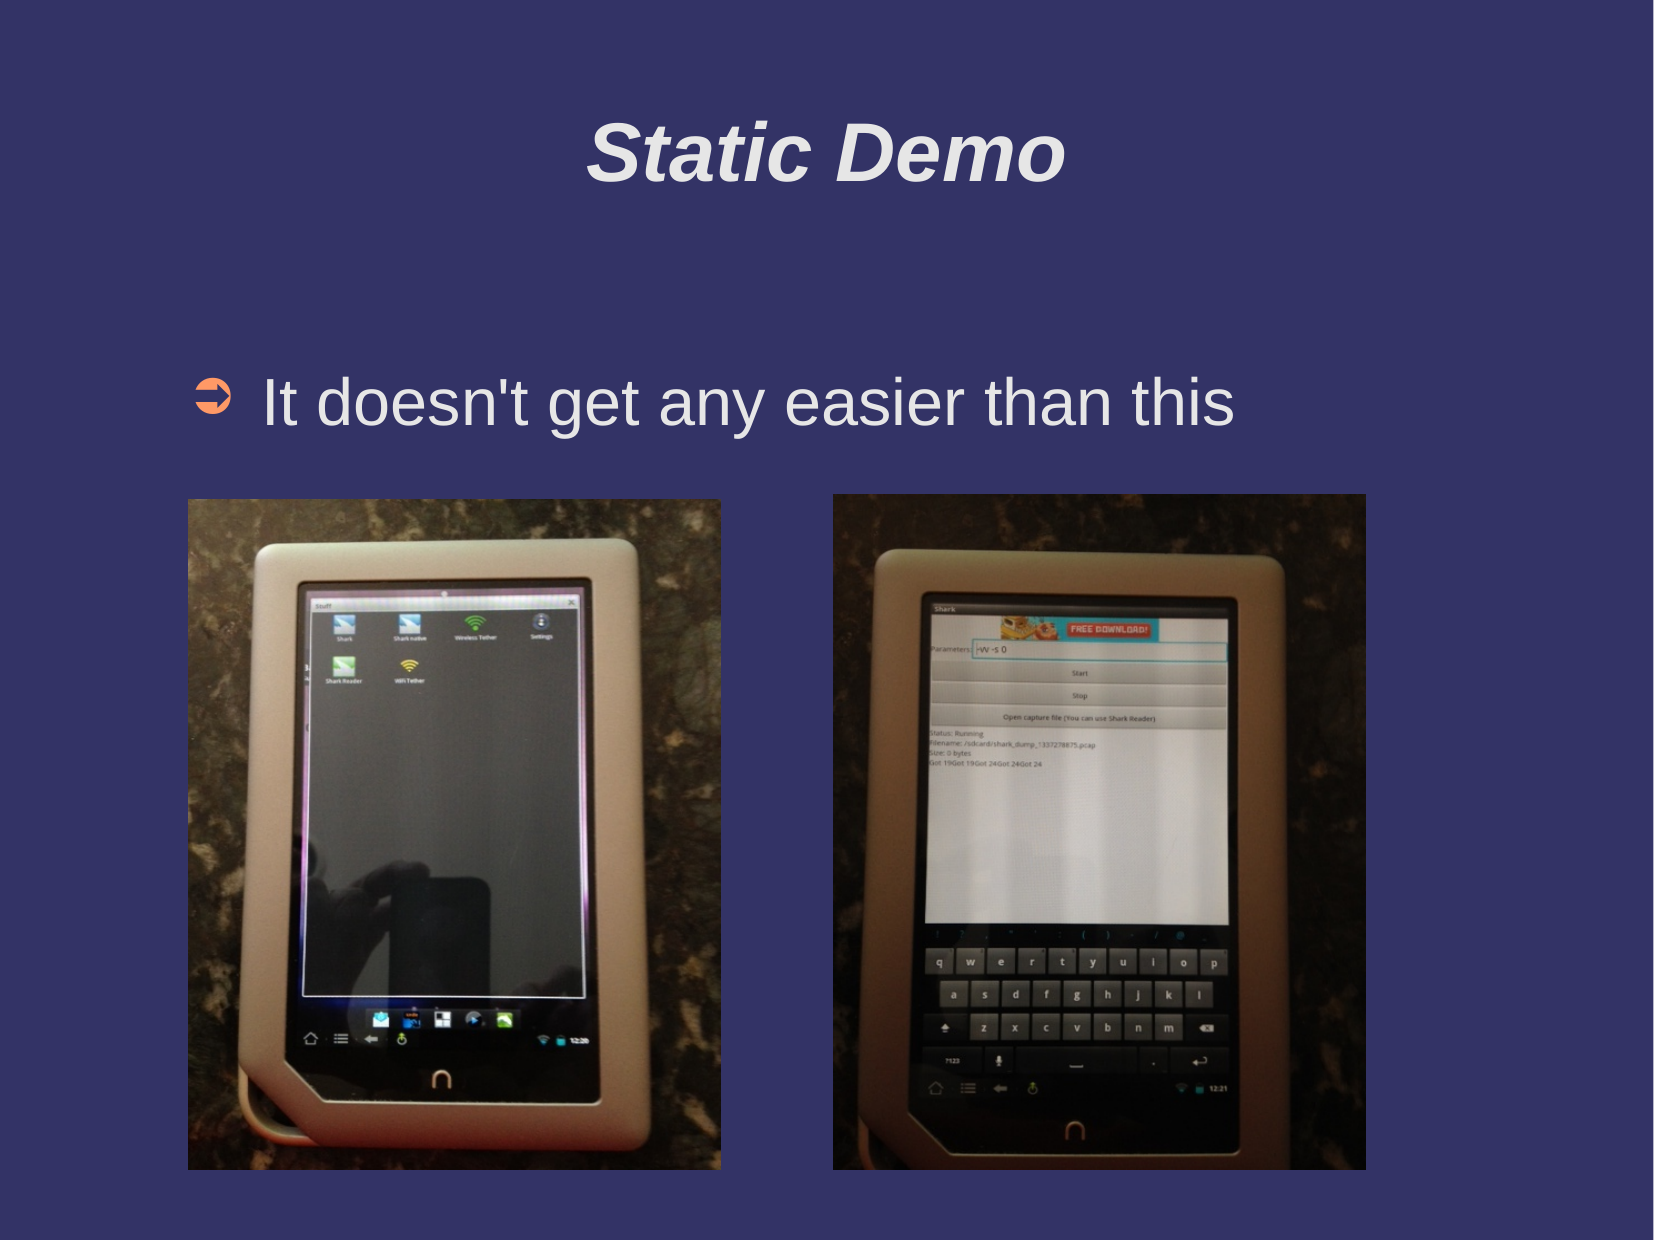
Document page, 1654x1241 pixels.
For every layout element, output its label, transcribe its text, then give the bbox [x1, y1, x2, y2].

picture [833, 494, 1366, 1171]
title Static Demo [82, 49, 1571, 257]
list It doesn't get any easier than this [178, 364, 1570, 1147]
picture [188, 499, 721, 1171]
